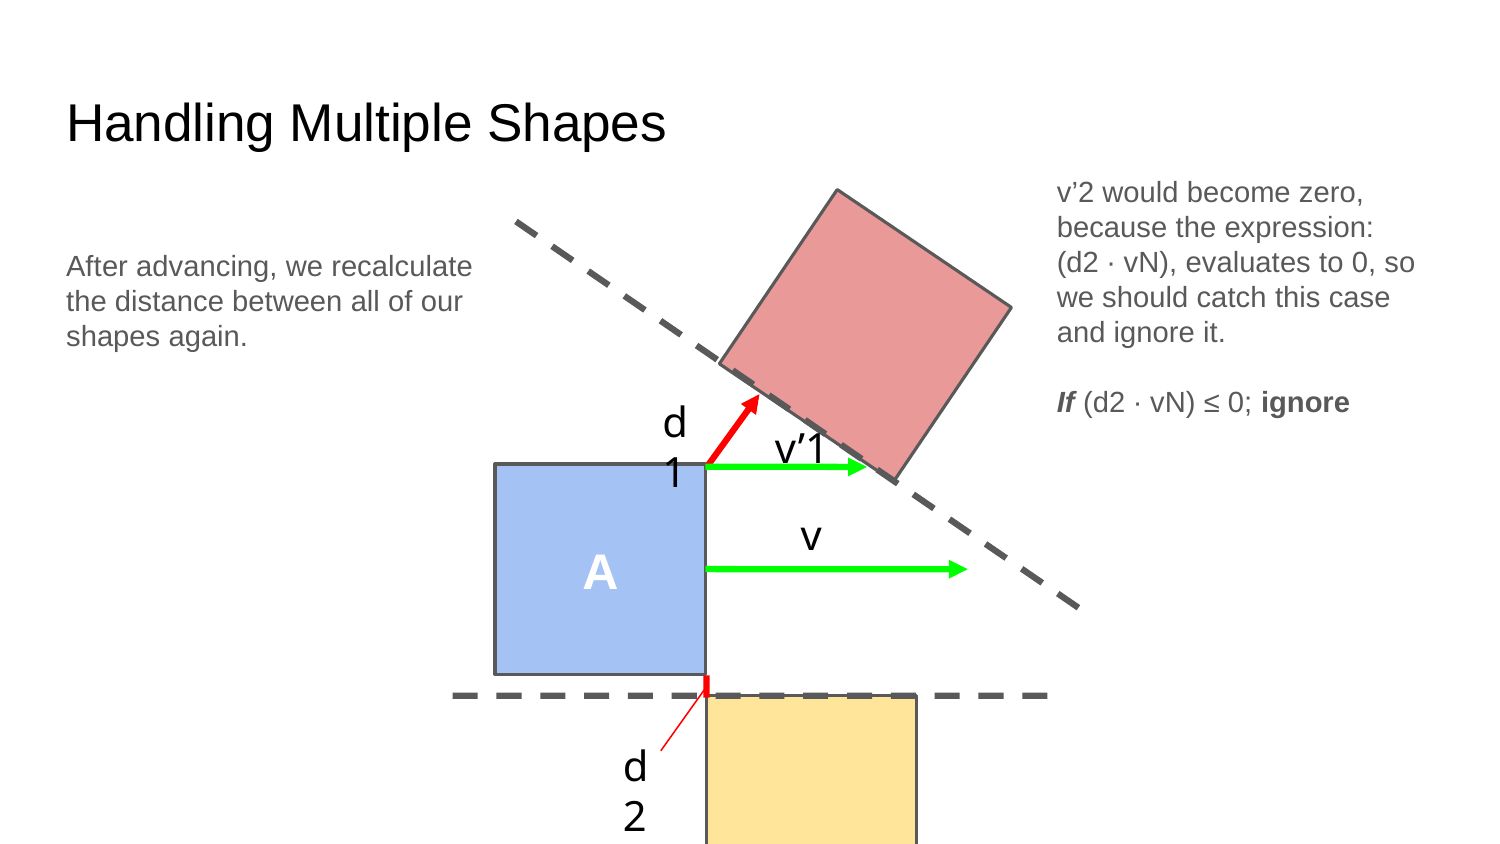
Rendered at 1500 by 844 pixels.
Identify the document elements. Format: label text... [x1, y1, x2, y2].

title Handling Multiple Shapes [51, 72, 1449, 167]
text_box After advancing, we recalculate the distance between all of our shapes again. [51, 232, 495, 368]
text_box v [785, 493, 838, 574]
text_box [719, 189, 1012, 478]
text_box v’1 [760, 406, 851, 487]
text_box d2 [607, 724, 680, 844]
text_box [706, 695, 917, 844]
text_box A [495, 463, 706, 675]
text_box d1 [647, 380, 720, 511]
text_box v’2 would become zero, because the expression: (d2 ∙ vN), evaluates to 0, so we should catch this case and ignore it. If (d2 ∙ vN) ≤ 0; ignore [1041, 158, 1439, 434]
